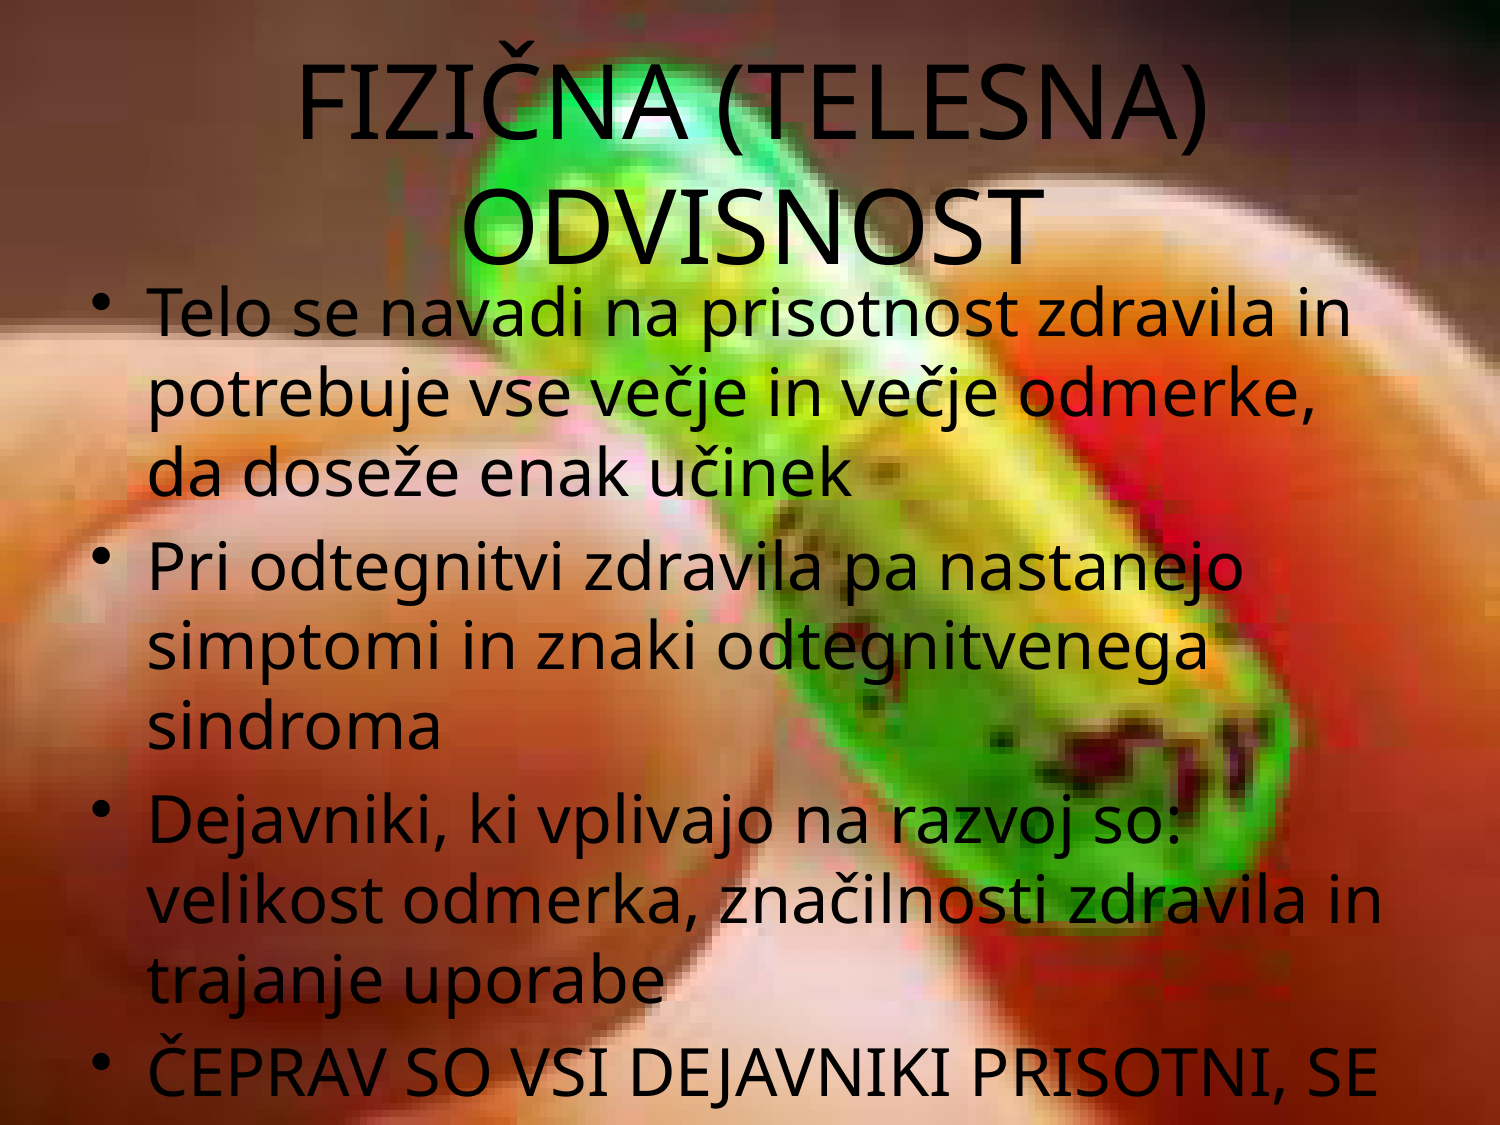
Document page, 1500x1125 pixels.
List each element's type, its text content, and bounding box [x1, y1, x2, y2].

list Telo se navadi na prisotnost zdravila in potrebuje vse večje in večje odmerke, da doseže enak učinek Pri odtegnitvi zdravila pa nastanejo simptomi in znaki odtegnitvenega sindroma Dejavniki, ki vplivajo na razvoj so: velikost odmerka, značilnosti zdravila in trajanje uporabe ČEPRAV SO VSI DEJAVNIKI PRISOTNI, SE ODVISNOST NE BO RAZVILA VEDNO! [75, 262, 1425, 1005]
picture [0, 0, 1500, 1125]
title FIZIČNA (TELESNA) ODVISNOST [76, 66, 1427, 254]
